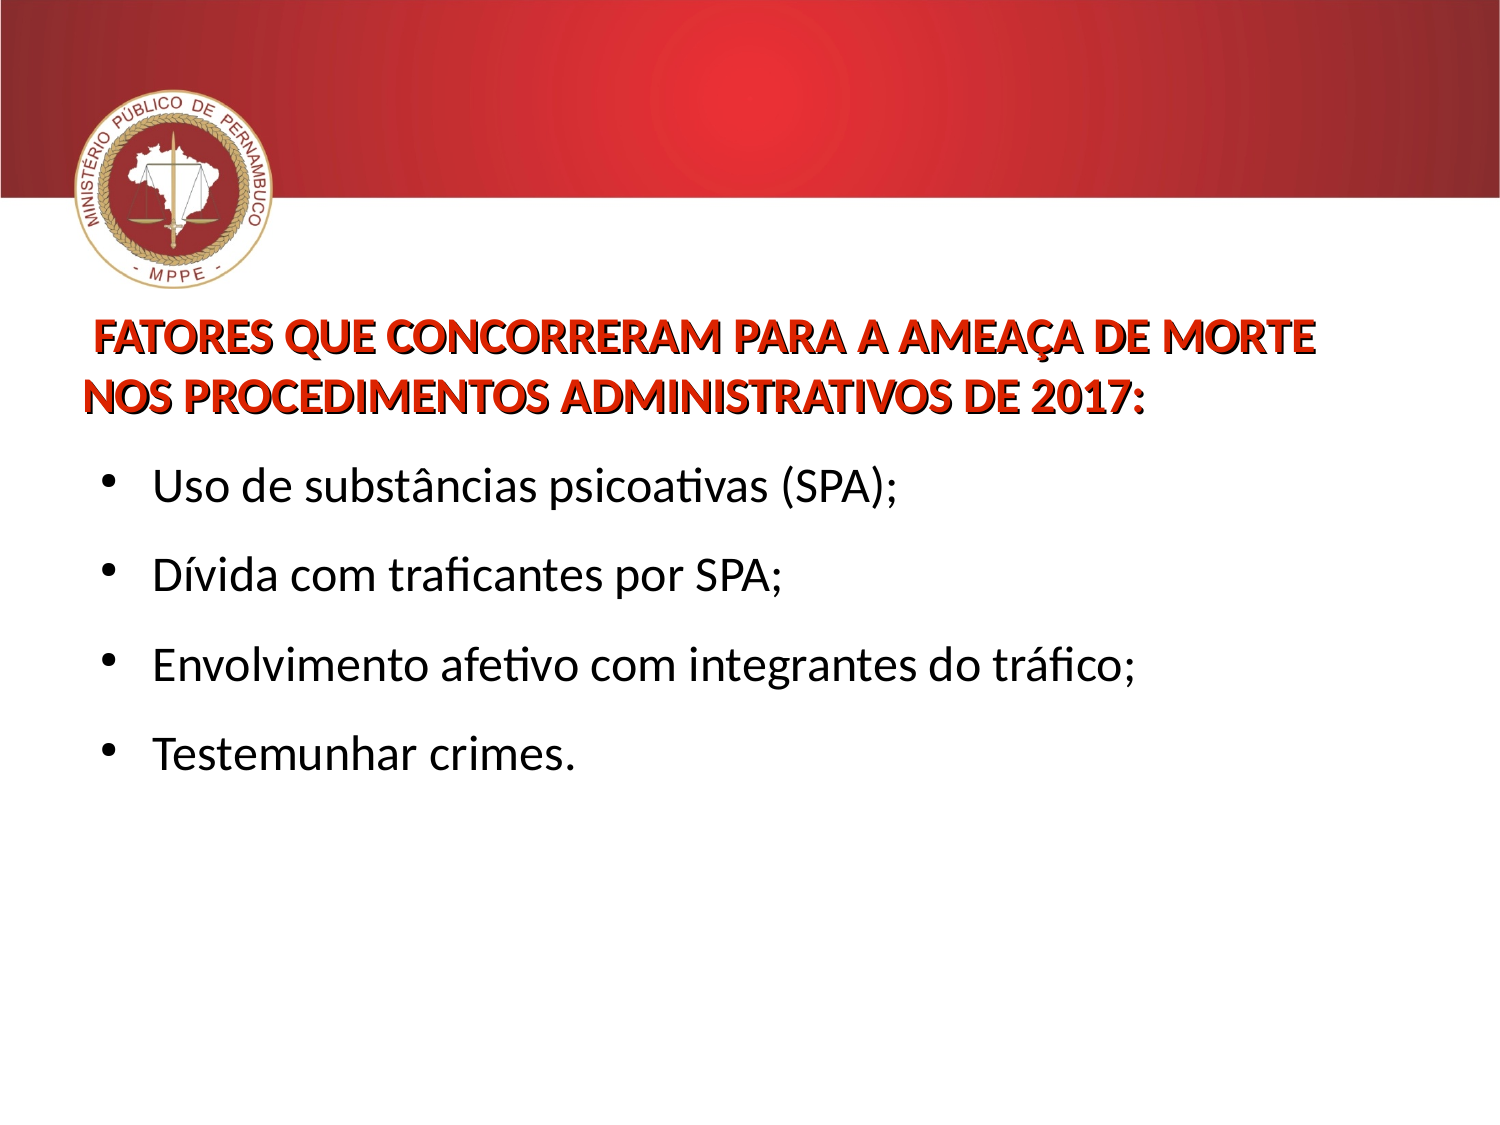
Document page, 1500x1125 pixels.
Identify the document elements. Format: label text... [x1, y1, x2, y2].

list FATORES QUE CONCORRERAM PARA A AMEAÇA DE MORTE NOS PROCEDIMENTOS ADMINISTRATIVOS DE 2017: Uso de substâncias psicoativas (SPA); Dívida com traficantes por SPA; Envolvimento afetivo com integrantes do tráfico; Testemunhar crimes. [67, 295, 1418, 1040]
picture [0, 0, 1500, 289]
